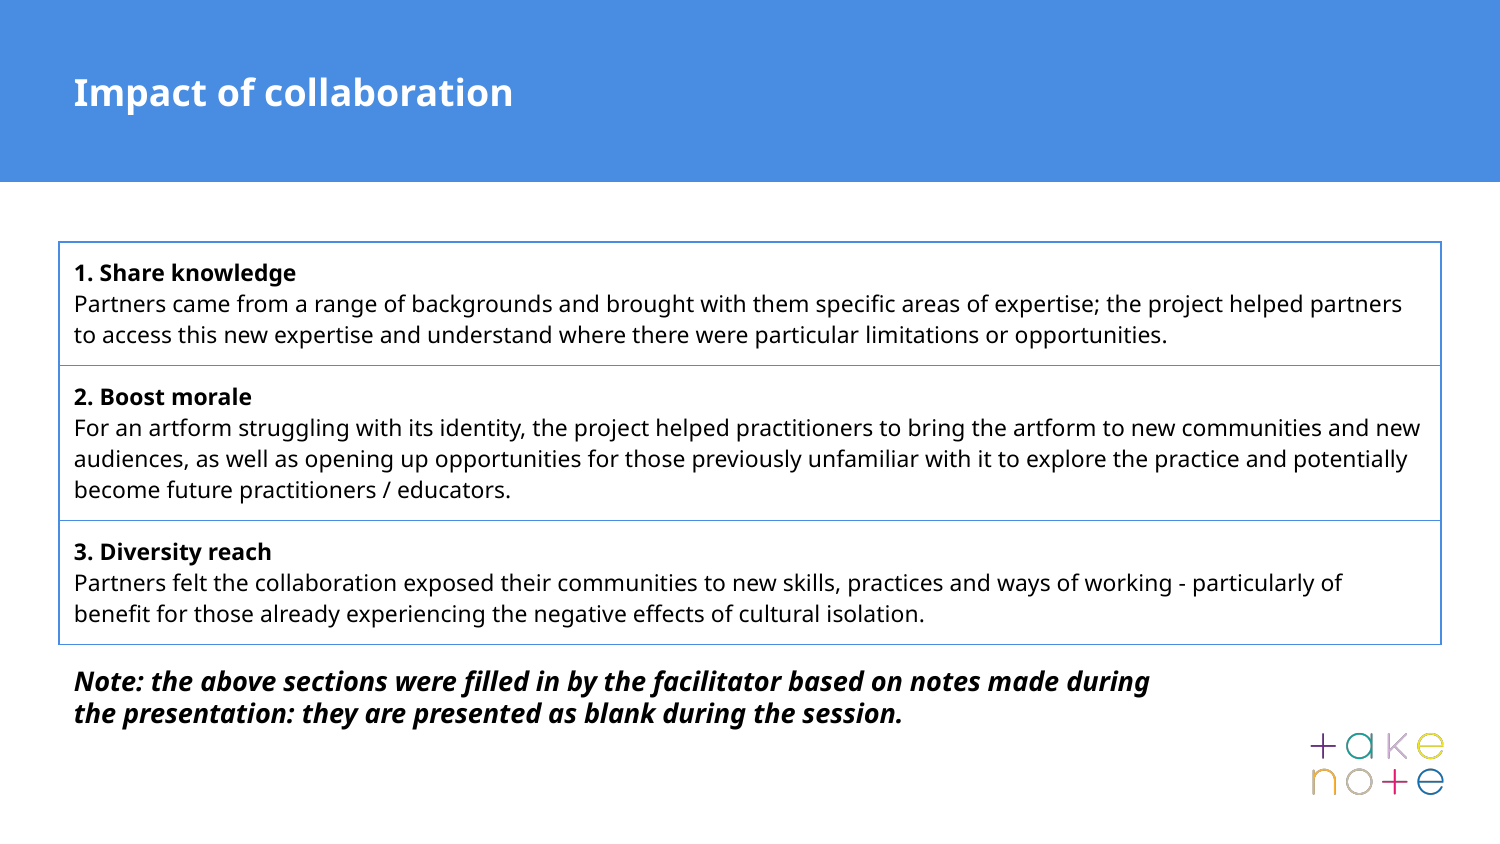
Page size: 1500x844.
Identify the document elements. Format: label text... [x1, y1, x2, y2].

table_cell 3. Diversity reach Partners felt the collaboration exposed their communities to new skills, practices and ways of working - particularly of benefit for those already experiencing the negative effects of cultural isolation. [60, 521, 1440, 644]
text_box Impact of collaboration [0, 0, 1500, 182]
text_box Note: the above sections were filled in by the facilitator based on notes made during the presentation: they are presented as blank during the session. [59, 648, 1196, 761]
table_cell 2. Boost morale For an artform struggling with its identity, the project helped practitioners to bring the artform to new communities and new audiences, as well as opening up opportunities for those previously unfamiliar with it to explore the practice and potentially become future practitioners / educators. [60, 366, 1440, 520]
table_header 1. Share knowledge Partners came from a range of backgrounds and brought with them specific areas of expertise; the project helped partners to access this new expertise and understand where there were particular limitations or opportunities. [60, 243, 1440, 365]
picture [1285, 708, 1469, 821]
